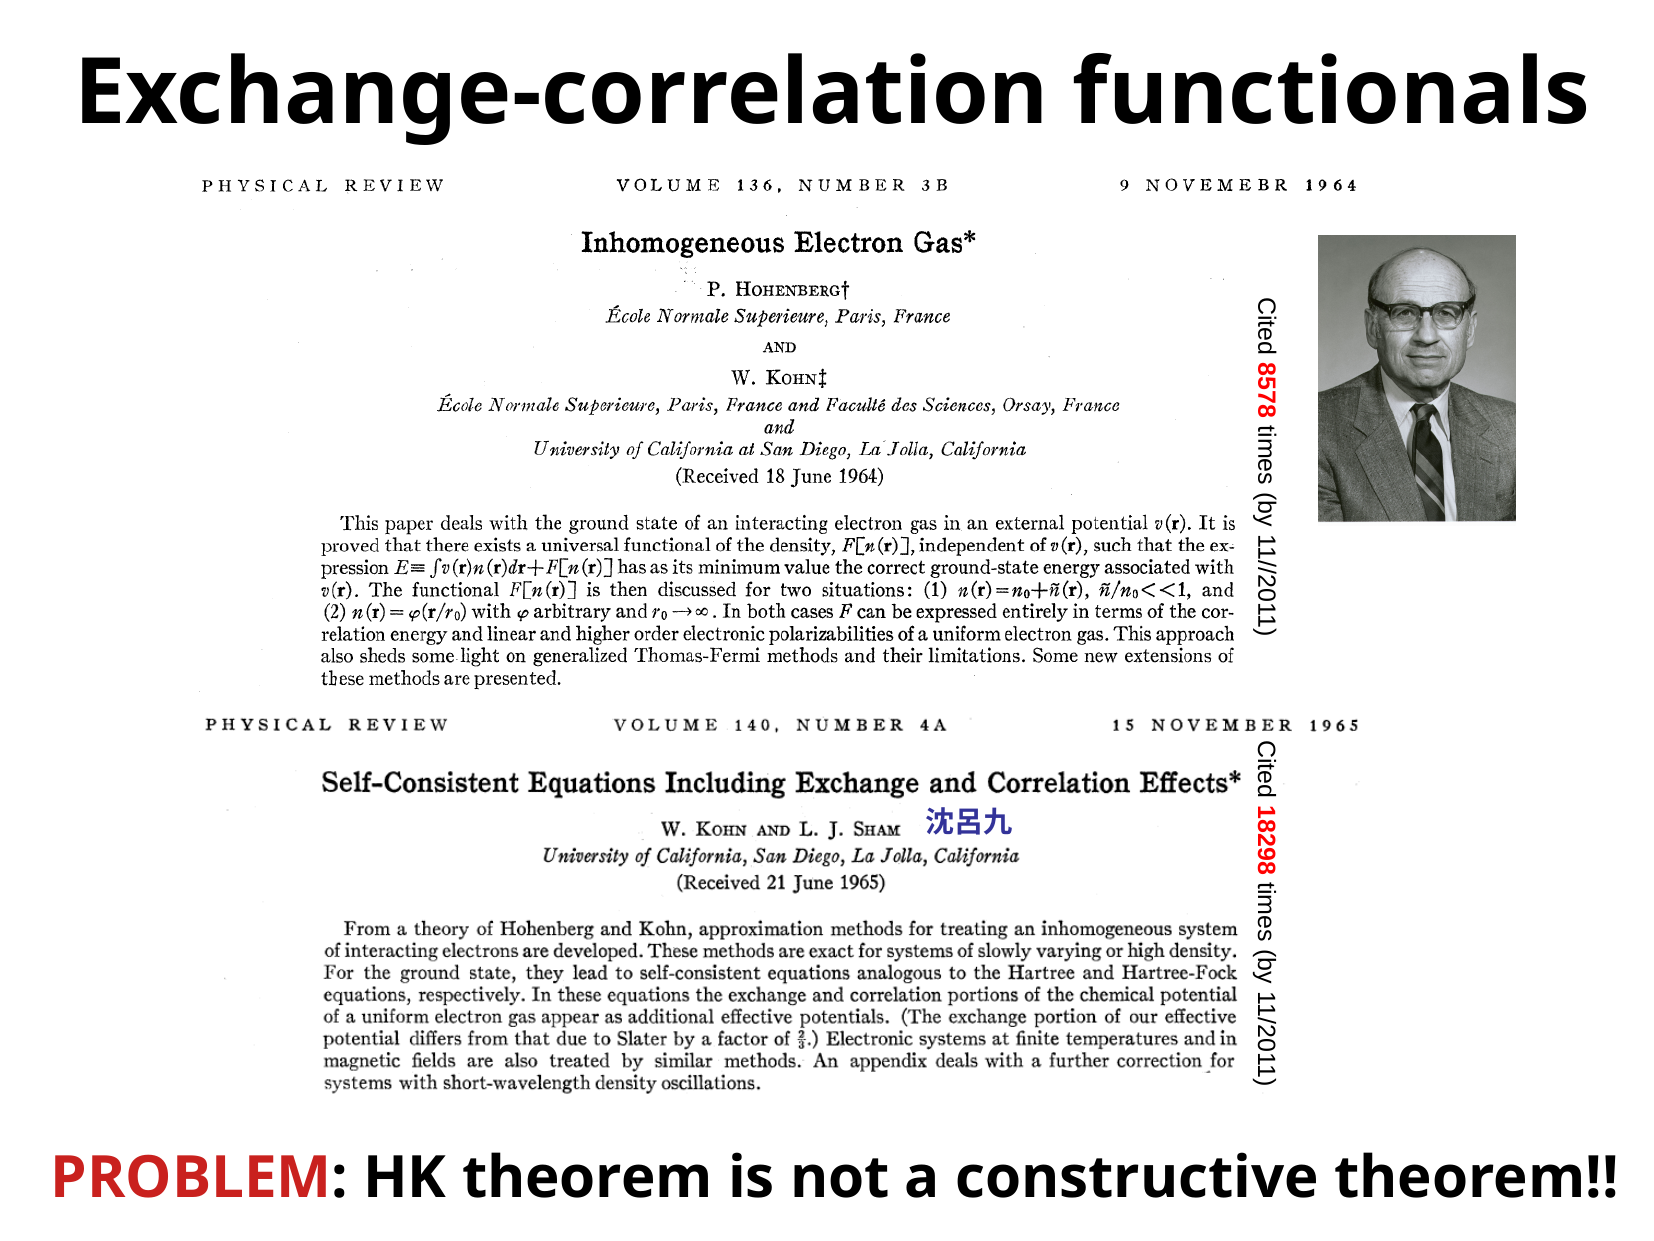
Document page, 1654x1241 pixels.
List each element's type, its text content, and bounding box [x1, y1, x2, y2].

picture [198, 709, 1245, 1099]
picture [1291, 709, 1365, 1099]
text_box 沈呂九 [910, 787, 1037, 848]
text_box Cited 8578 times (by 11//2011) [1245, 247, 1291, 687]
title Exchange-correlation functionals [60, 11, 1606, 166]
picture [198, 166, 1516, 695]
text_box PROBLEM: HK theorem is not a constructive theorem!! [36, 1127, 1636, 1203]
text_box Cited 18298 times (by 11/2011) [1245, 695, 1291, 1126]
